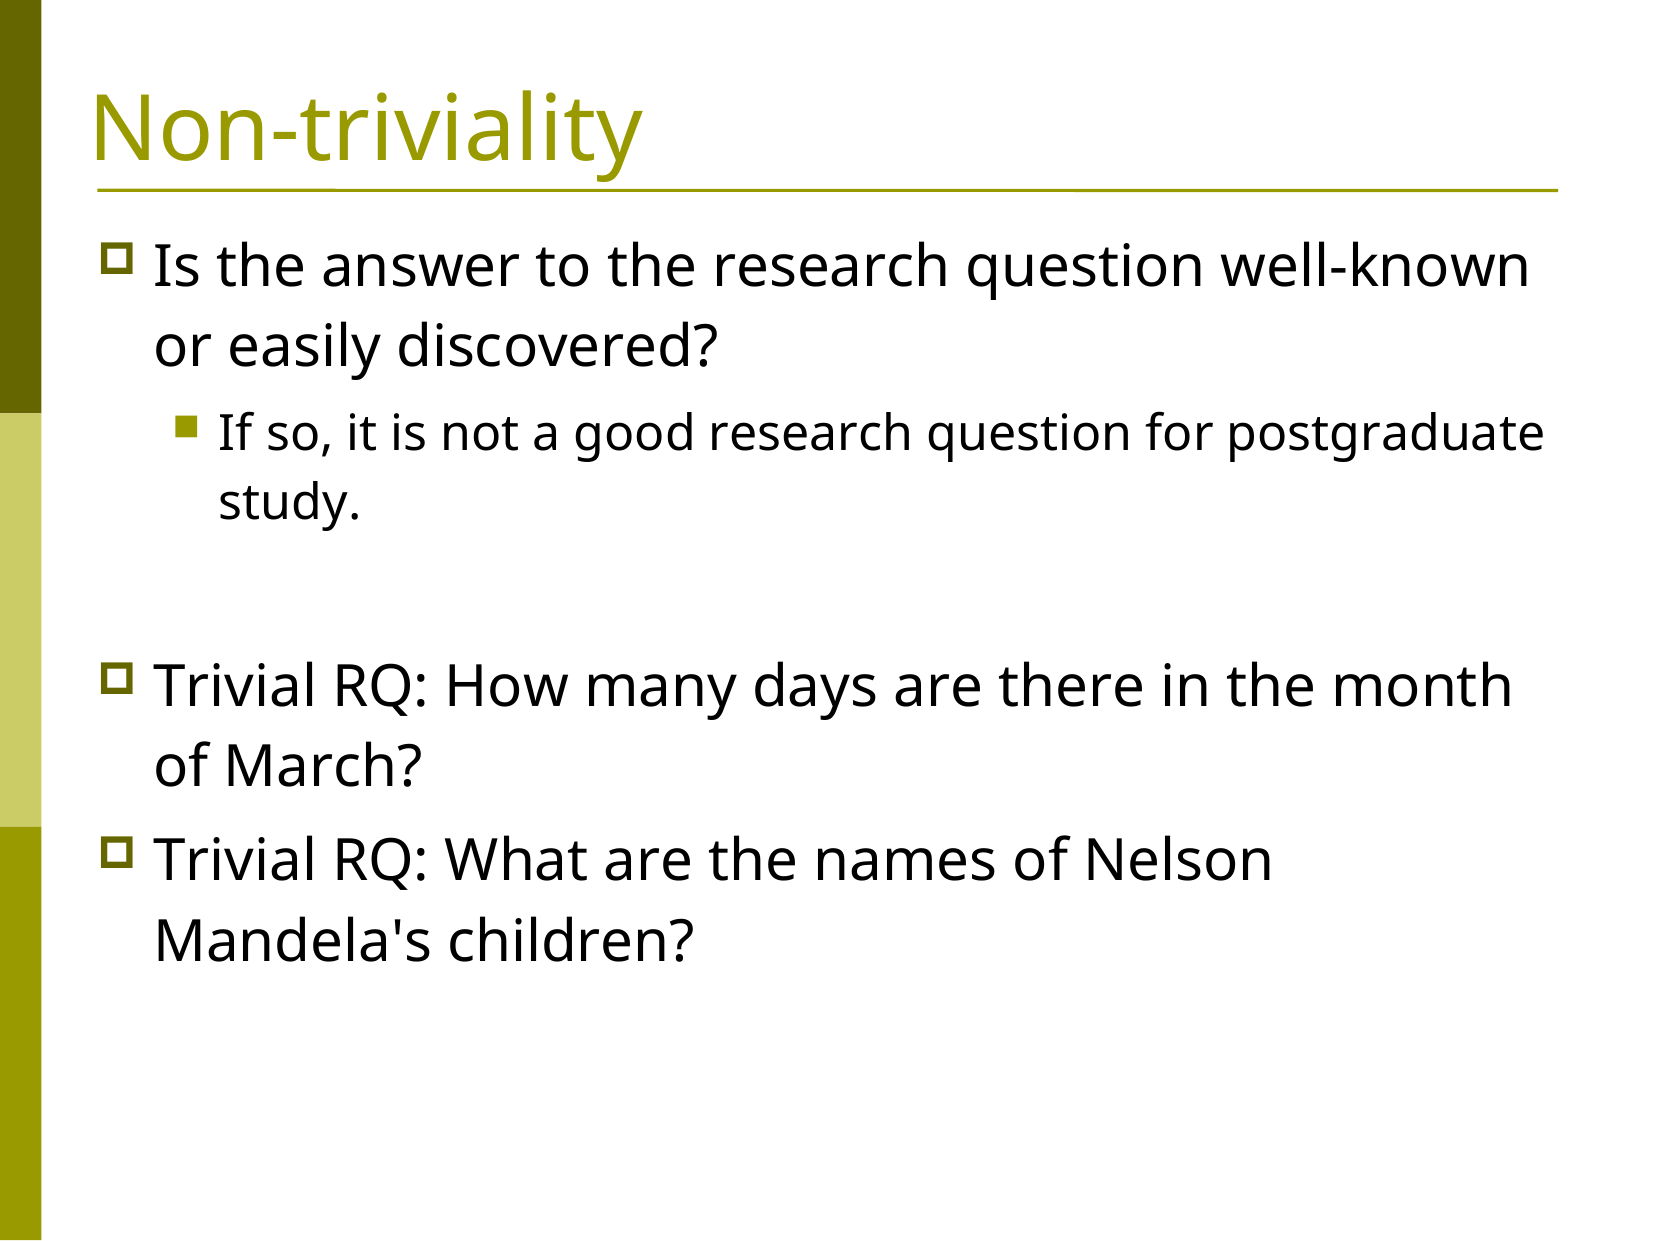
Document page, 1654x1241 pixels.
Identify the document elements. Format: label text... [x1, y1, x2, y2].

title Non-triviality [88, 43, 1577, 207]
list Is the answer to the research question well-known or easily discovered? If so, it is not a good research question for postgraduate study. Trivial RQ: How many days are there in the month of March? Trivial RQ: What are the names of Nelson Mandela's children? [82, 216, 1571, 1051]
